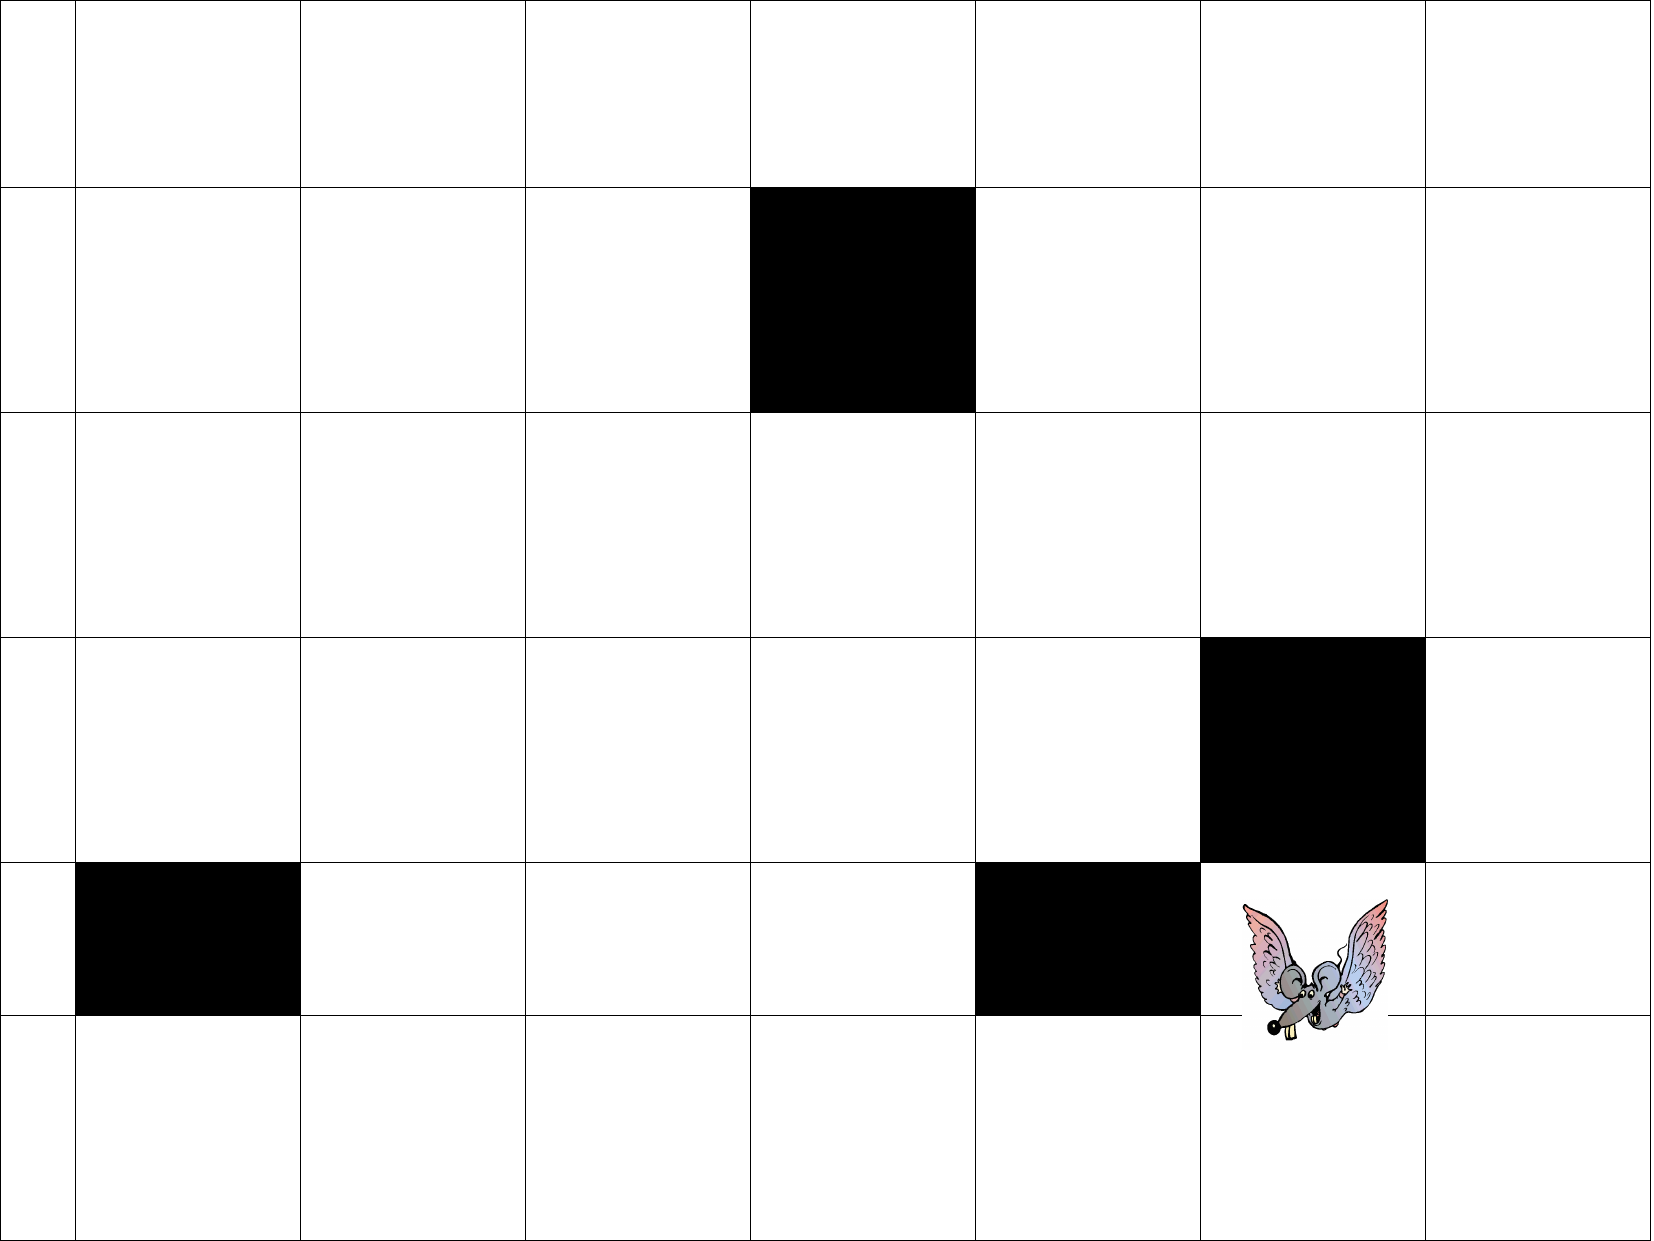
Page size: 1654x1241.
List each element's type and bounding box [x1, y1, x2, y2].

text_box [0, 0, 1651, 1241]
picture [1242, 899, 1388, 1051]
